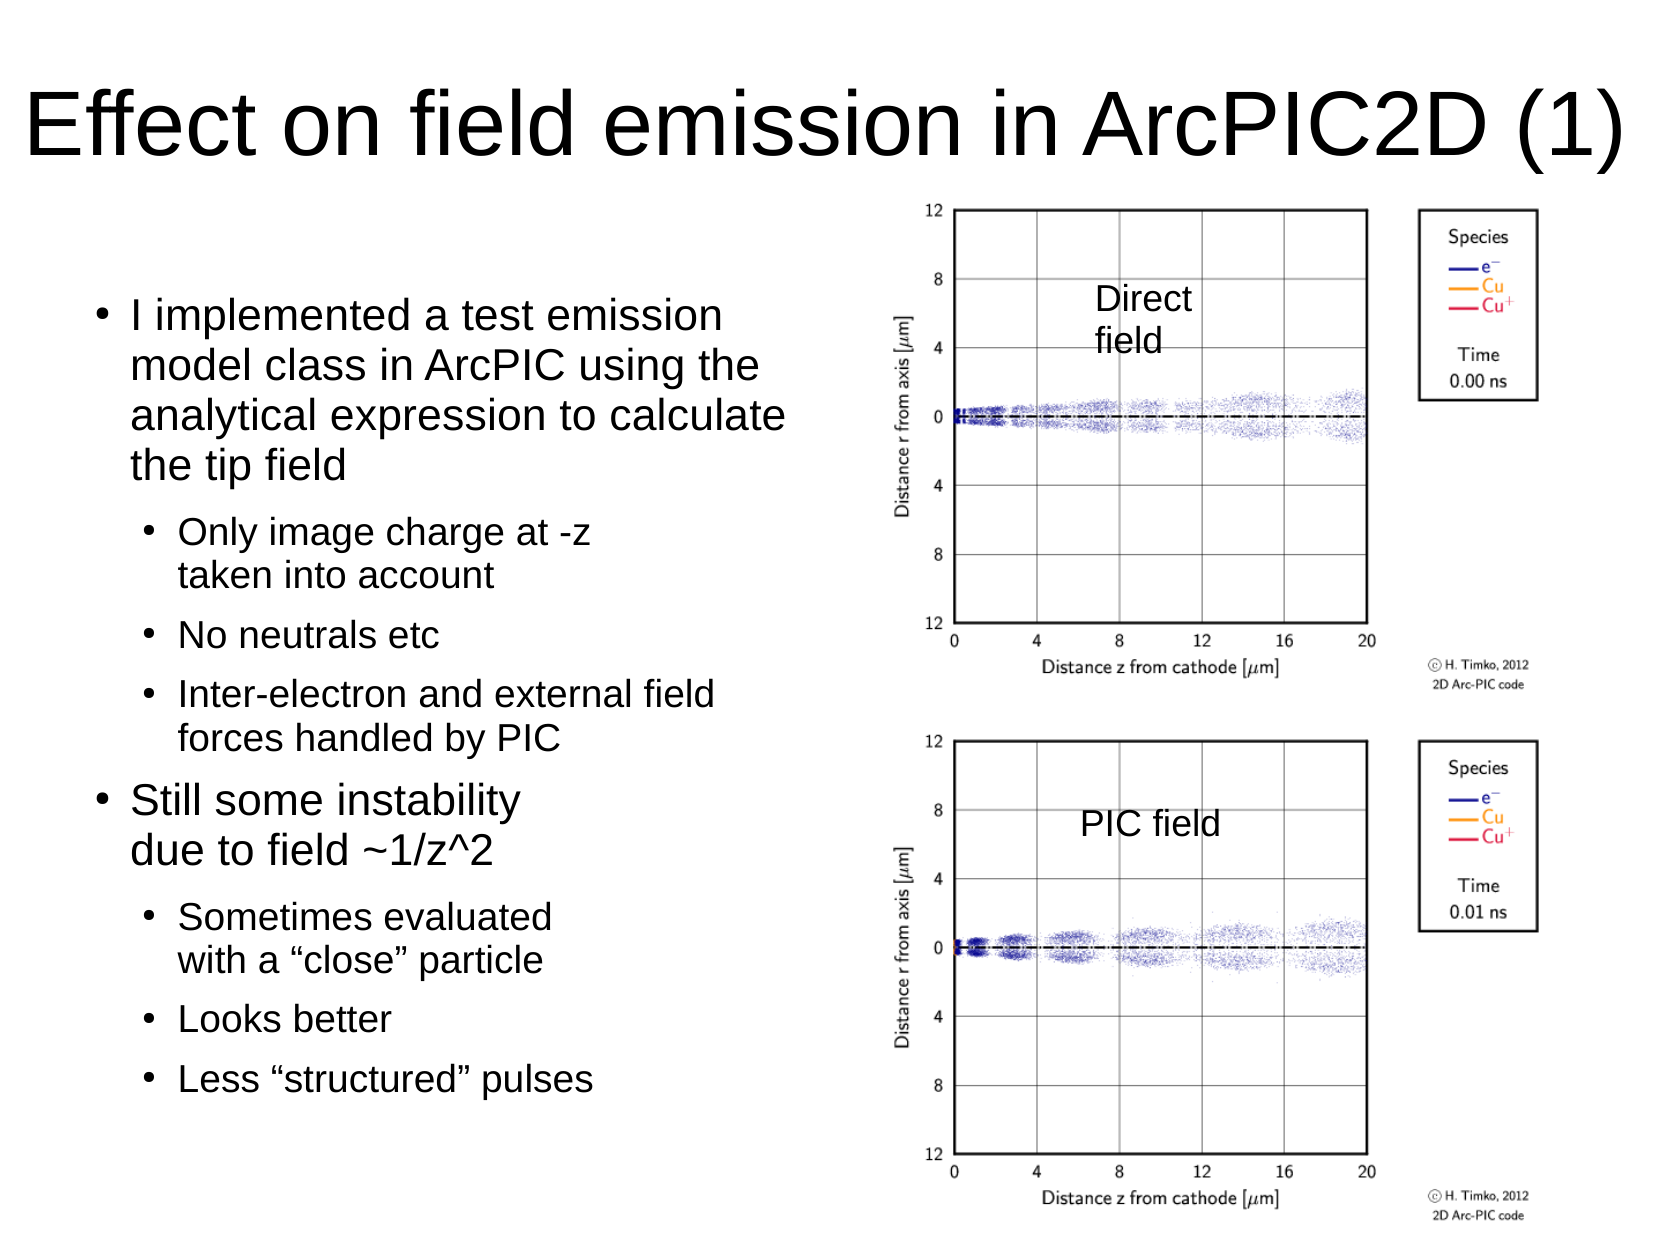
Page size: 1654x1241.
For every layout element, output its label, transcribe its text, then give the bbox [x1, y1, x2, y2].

text_box Direct field [1080, 270, 1246, 369]
list I implemented a test emission model class in ArcPIC using the analytical expression to calculate the tip field Only image charge at -z taken into account No neutrals etc Inter-electron and external field forces handled by PIC Still some instability due to field ~1/z^2 Sometimes evaluated with a “close” particle Looks better Less “structured” pulses [82, 290, 809, 1109]
title Effect on field emission in ArcPIC2D (1) [7, 19, 1647, 227]
text_box PIC field [1065, 795, 1261, 852]
picture [854, 227, 1562, 1241]
